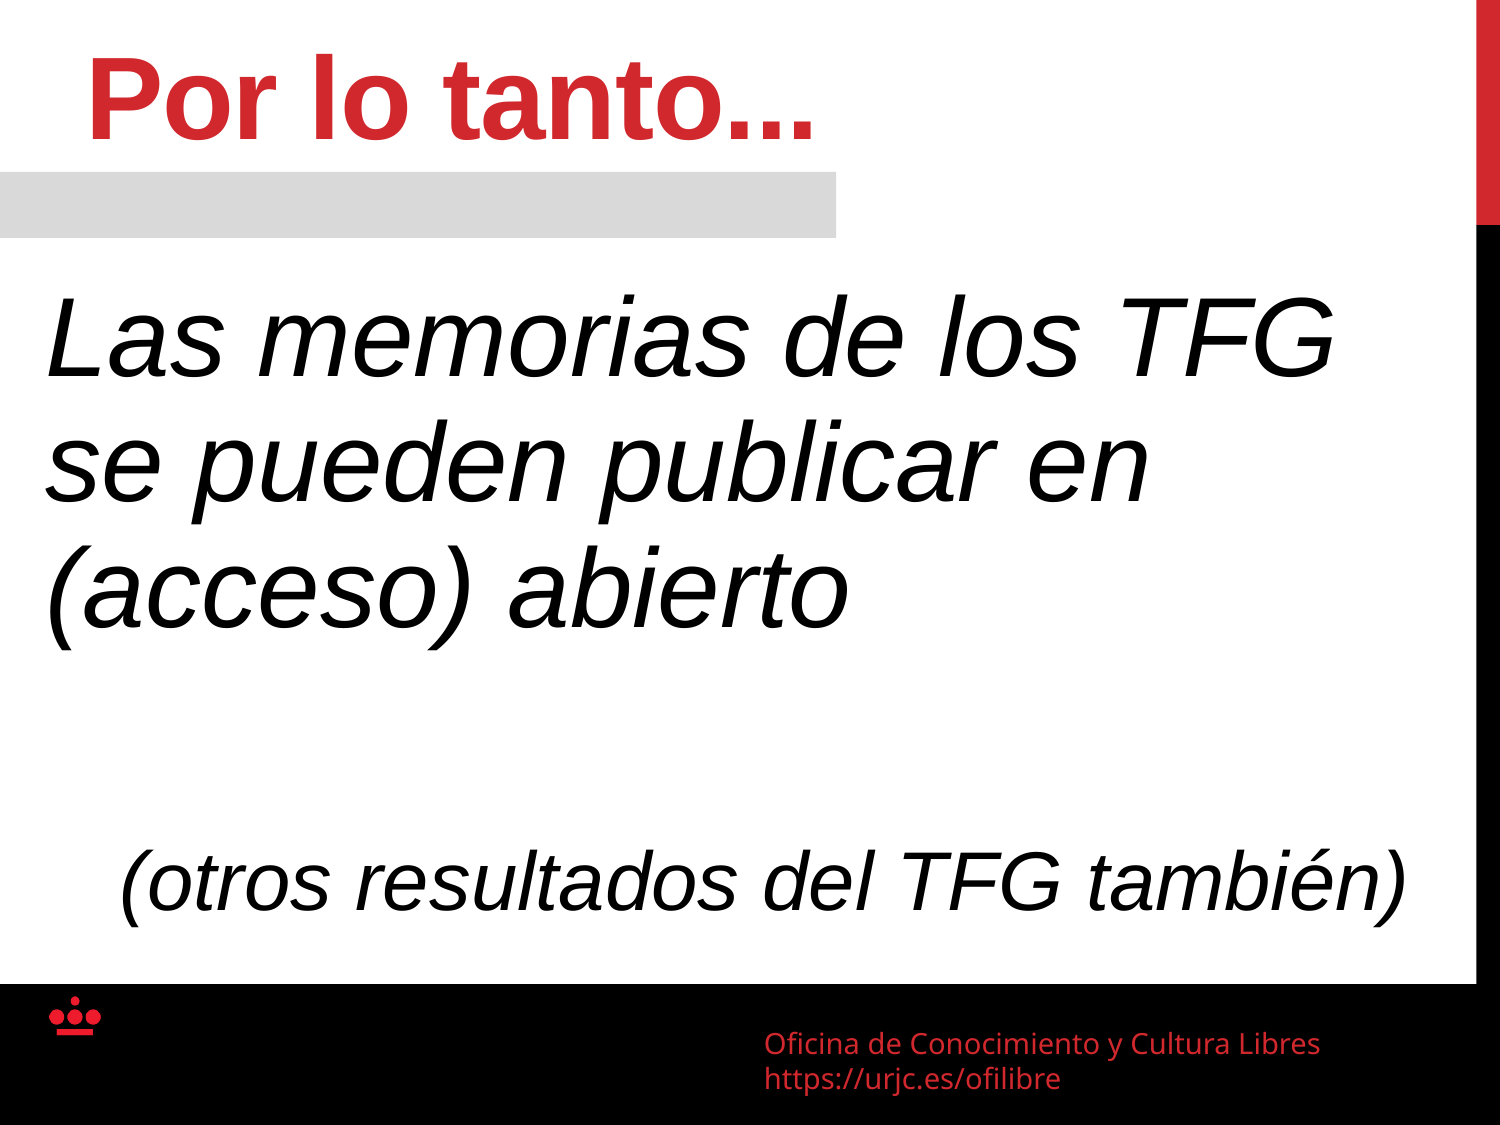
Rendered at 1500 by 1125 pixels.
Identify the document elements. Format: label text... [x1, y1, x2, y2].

text_box [0, 172, 837, 238]
text_box [0, 984, 1500, 1125]
text_box Oficina de Conocimiento y Cultura Libres https://urjc.es/ofilibre [748, 1017, 1500, 1125]
text_box Por lo tanto... [0, 25, 1326, 172]
text_box Las memorias de los TFG se pueden publicar en (acceso) abierto (otros resultados del TFG también) [30, 267, 1426, 937]
picture [49, 996, 346, 1111]
title [75, 172, 1026, 250]
